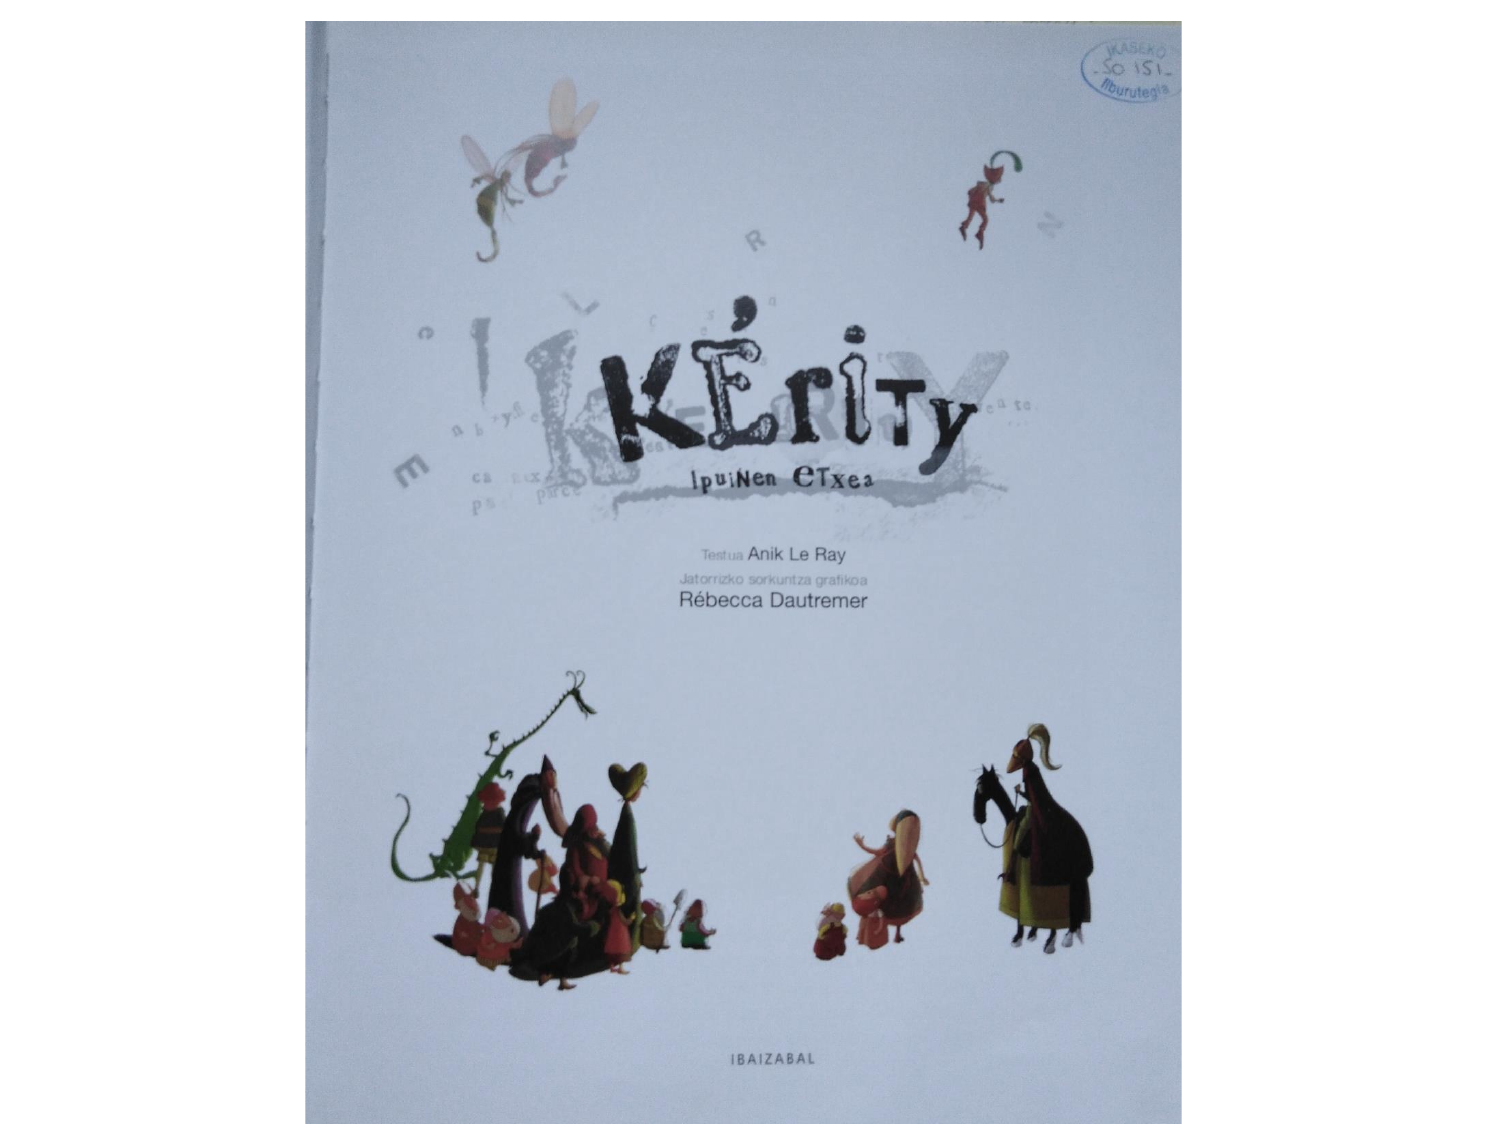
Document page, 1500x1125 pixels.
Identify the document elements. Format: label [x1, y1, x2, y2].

picture [305, 21, 1182, 1124]
